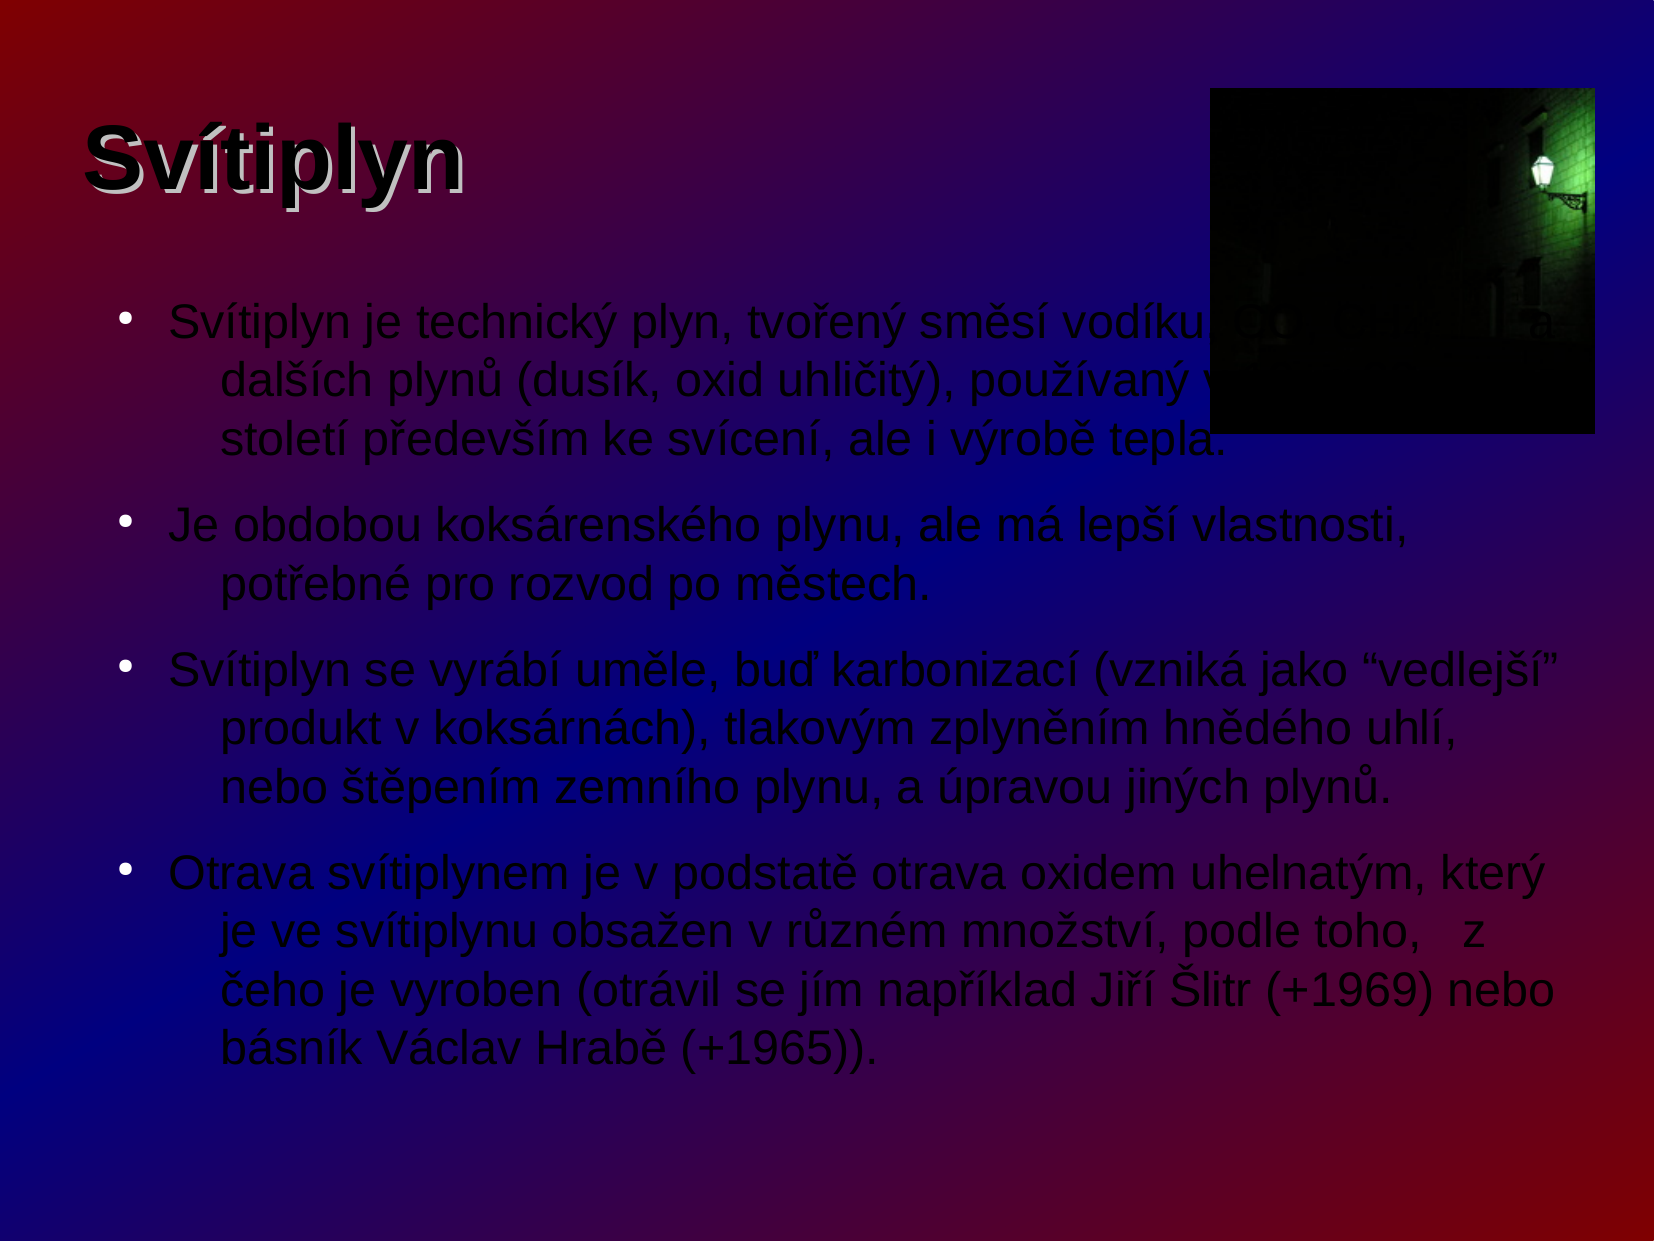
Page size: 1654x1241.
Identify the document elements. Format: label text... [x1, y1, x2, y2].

title Svítiplyn [82, 49, 1571, 257]
list Svítiplyn je technický plyn, tvořený směsí vodíku, CO, CH4, a dalších plynů (dusík, oxid uhličitý), používaný v 19. a 20. století především ke svícení, ale i výrobě tepla. Je obdobou koksárenského plynu, ale má lepší vlastnosti, potřebné pro rozvod po městech. Svítiplyn se vyrábí uměle, buď karbonizací (vzniká jako “vedlejší” produkt v koksárnách), tlakovým zplyněním hnědého uhlí, nebo štěpením zemního plynu, a úpravou jiných plynů. Otrava svítiplynem je v podstatě otrava oxidem uhelnatým, který je ve svítiplynu obsažen v různém množství, podle toho, z čeho je vyroben (otrávil se jím například Jiří Šlitr (+1969) nebo básník Václav Hrabě (+1965)). [82, 290, 1571, 1109]
picture [1210, 88, 1595, 434]
